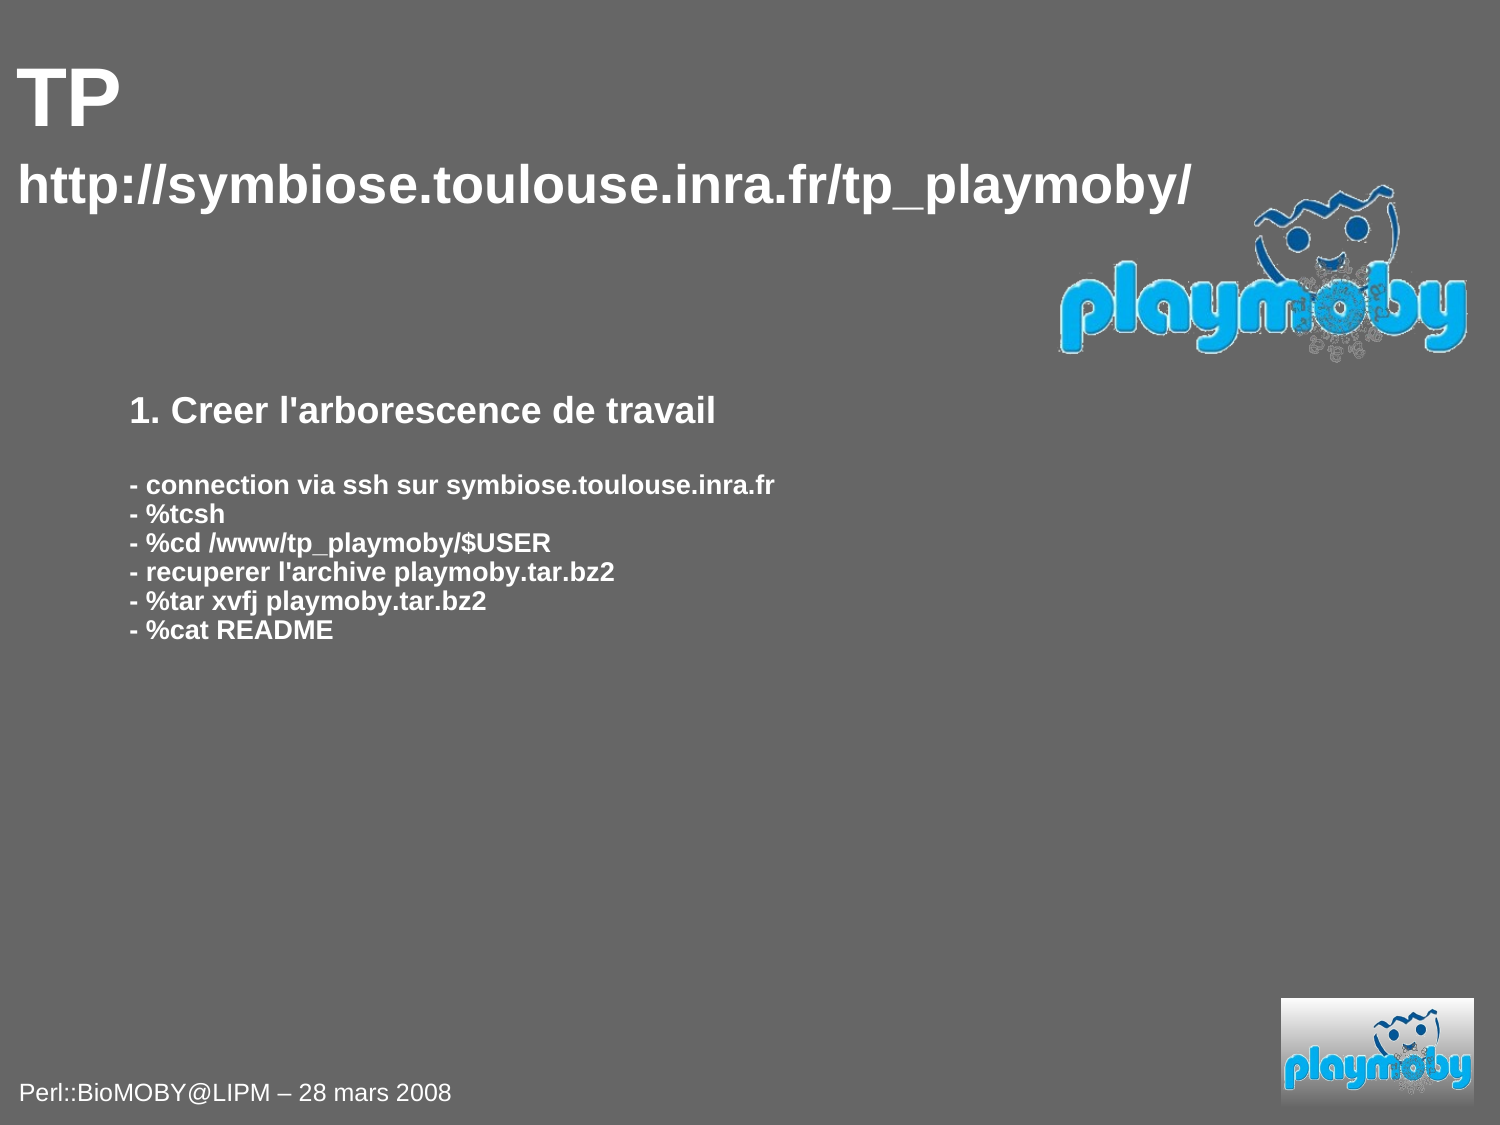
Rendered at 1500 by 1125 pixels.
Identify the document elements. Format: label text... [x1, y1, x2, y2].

picture [1281, 998, 1474, 1107]
text_box 1. Creer l'arborescence de travail - connection via ssh sur symbiose.toulouse.inra.fr - %tcsh - %cd /www/tp_playmoby/$USER - recuperer l'archive playmoby.tar.bz2 - %tar xvfj playmoby.tar.bz2 - %cat README [129, 391, 775, 407]
picture [1054, 164, 1473, 389]
